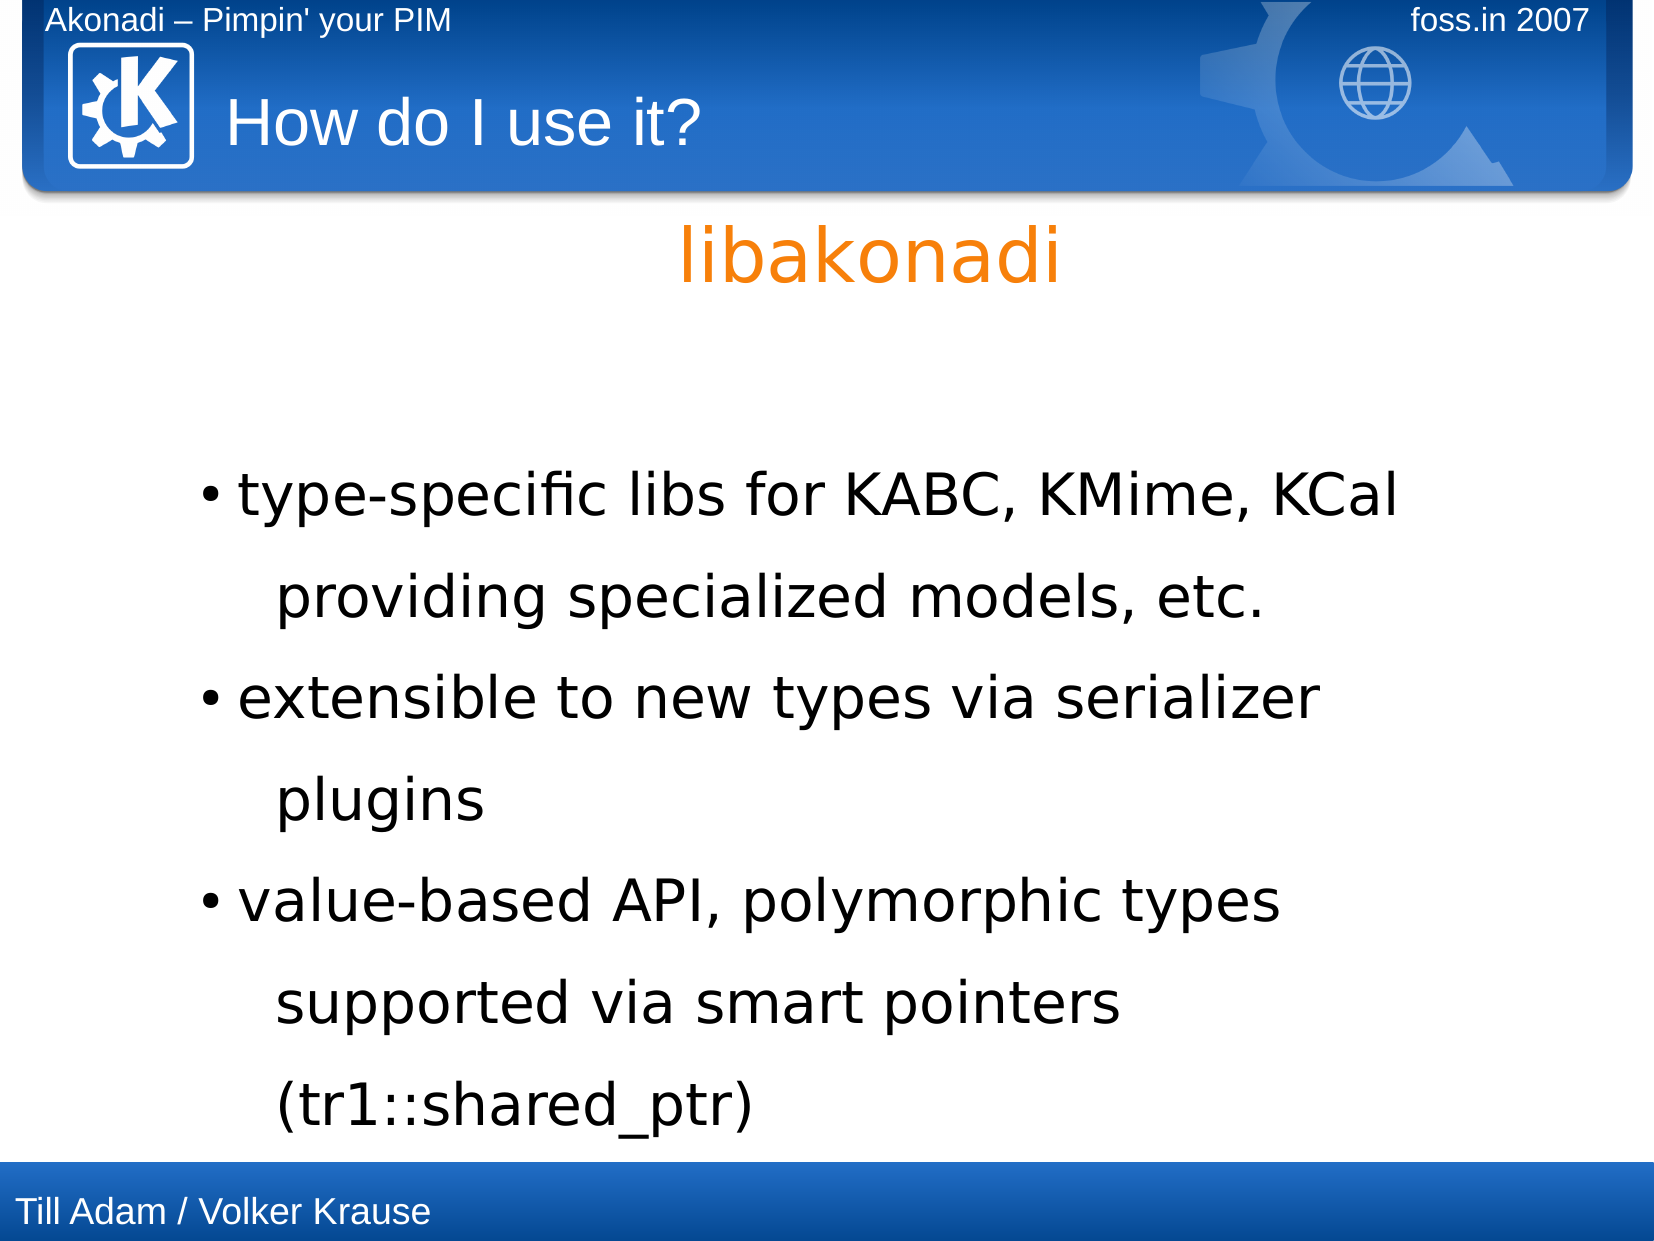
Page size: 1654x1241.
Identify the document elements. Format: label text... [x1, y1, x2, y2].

list libakonadi [659, 1097, 676, 1109]
list libakonadi [82, 225, 1571, 1109]
list libakonadi [591, 1097, 608, 1109]
title How do I use it? [225, 49, 1571, 188]
text_box type-specific libs for KABC, KMime, KCal providing specialized models, etc. extensible to new types via serializer plugins value-based API, polymorphic types supported via smart pointers (tr1::shared_ptr) [95, 420, 1559, 912]
